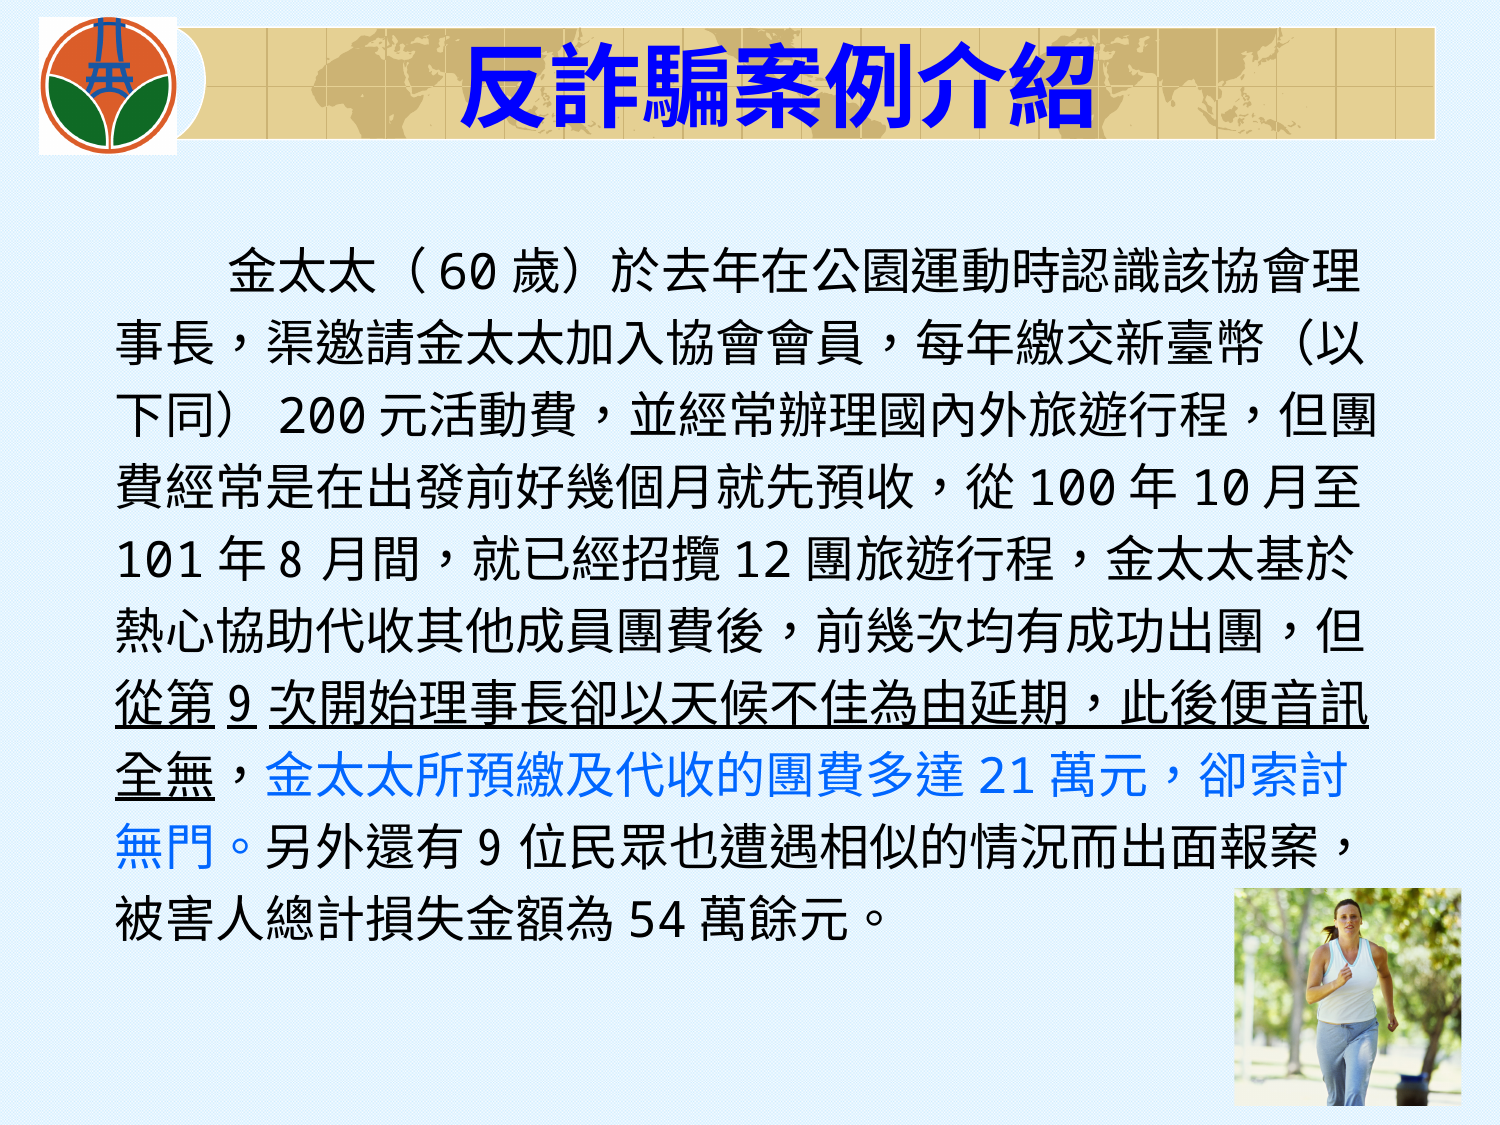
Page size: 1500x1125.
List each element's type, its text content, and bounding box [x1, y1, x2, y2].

text_box 反詐騙案例介紹 [442, 19, 1117, 149]
picture [0, 0, 1500, 1125]
list 金太太（60歲）於去年在公園運動時認識該協會理事長，渠邀請金太太加入協會會員，每年繳交新臺幣（以下同）200元活動費，並經常辦理國內外旅遊行程，但團費經常是在出發前好幾個月就先預收，從100年10月至101年8月間，就已經招攬12團旅遊行程，金太太基於熱心協助代收其他成員團費後，前幾次均有成功出團，但從第9次開始理事長卻以天候不佳為由延期，此後便音訊全無，金太太所預繳及代收的團費多達21萬元，卻索討無門。另外還有9位民眾也遭遇相似的情況而出面報案，被害人總計損失金額為54萬餘元。 [100, 220, 1400, 1095]
